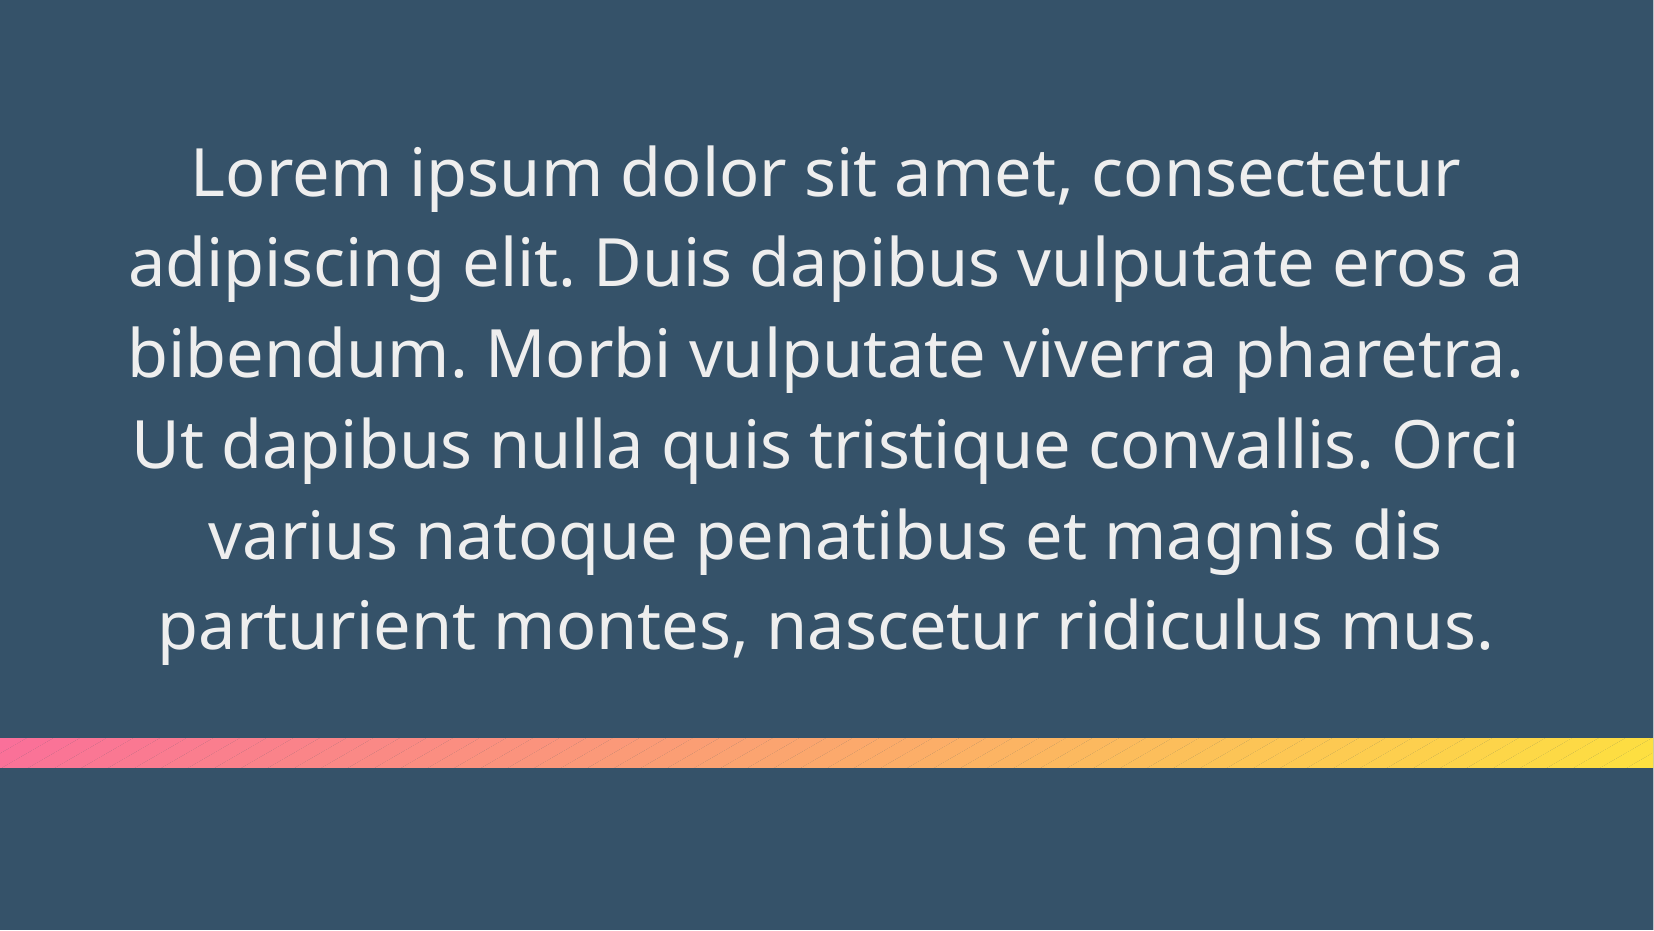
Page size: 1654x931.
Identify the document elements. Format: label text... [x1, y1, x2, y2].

subtitle Lorem ipsum dolor sit amet, consectetur adipiscing elit. Duis dapibus vulputate eros a bibendum. Morbi vulputate viverra pharetra. Ut dapibus nulla quis tristique convallis. Orci varius natoque penatibus et magnis dis parturient montes, nascetur ridiculus mus. [82, 37, 1571, 738]
text_box [0, 738, 1654, 768]
